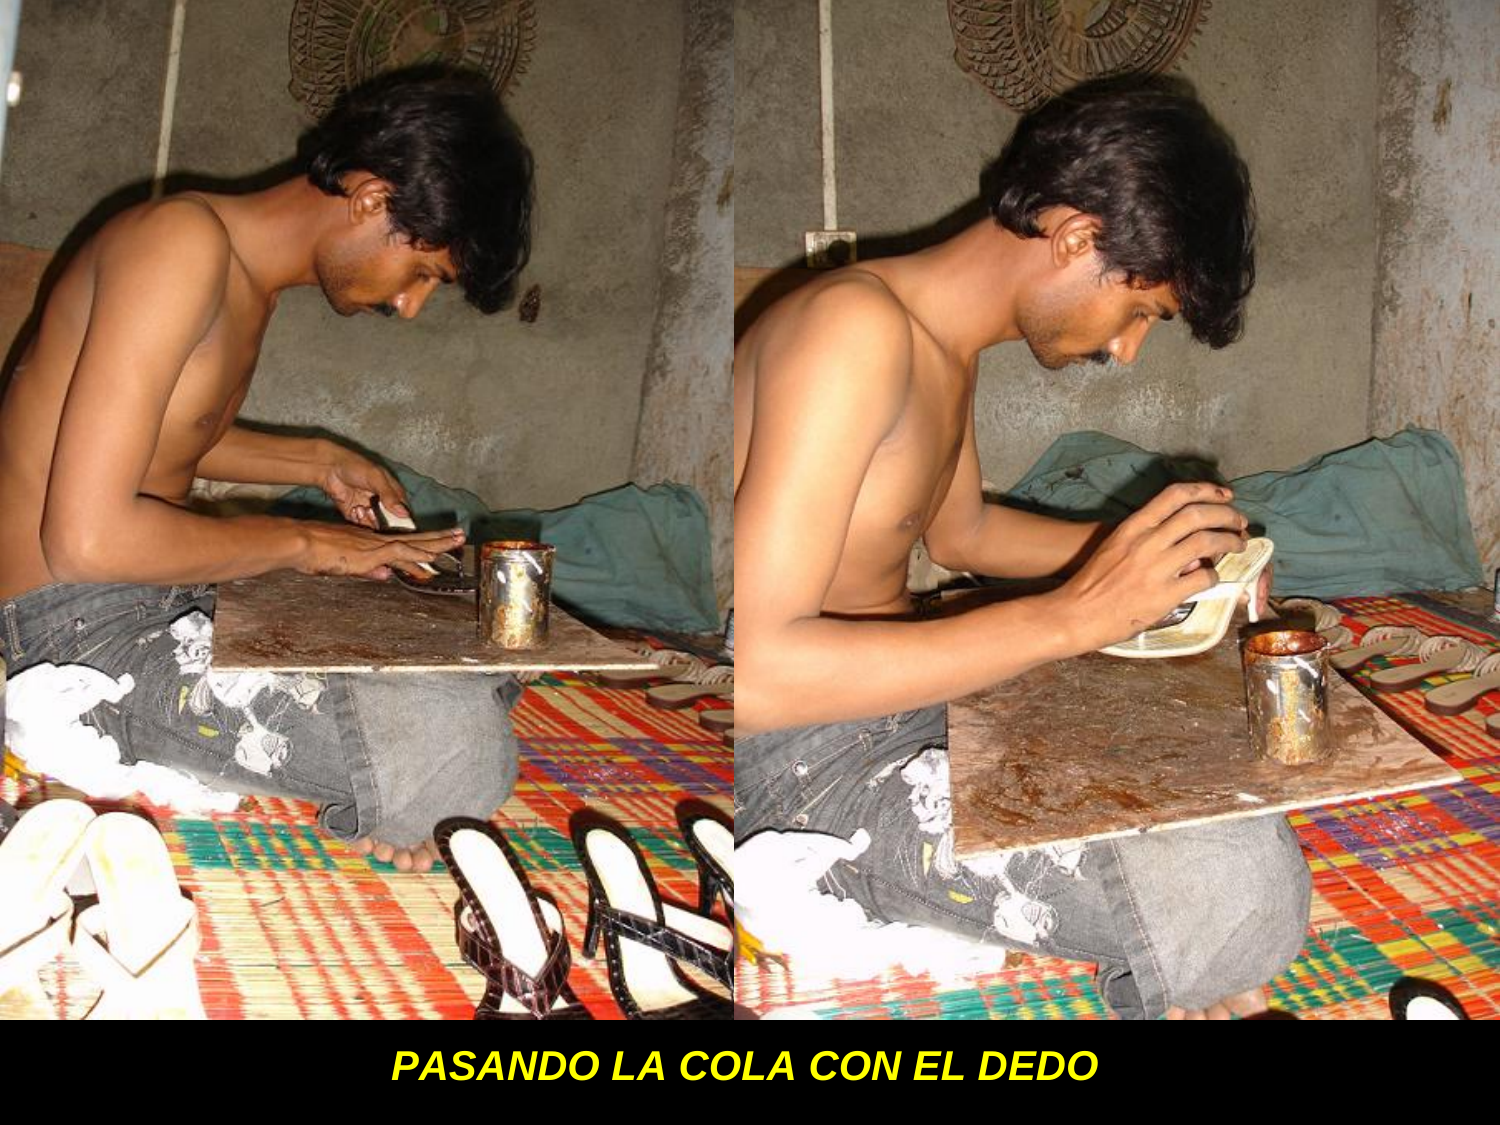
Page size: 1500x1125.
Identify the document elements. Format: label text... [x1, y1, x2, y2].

text_box PASANDO LA COLA CON EL DEDO [83, 1031, 1407, 1097]
picture [0, 0, 1500, 1020]
